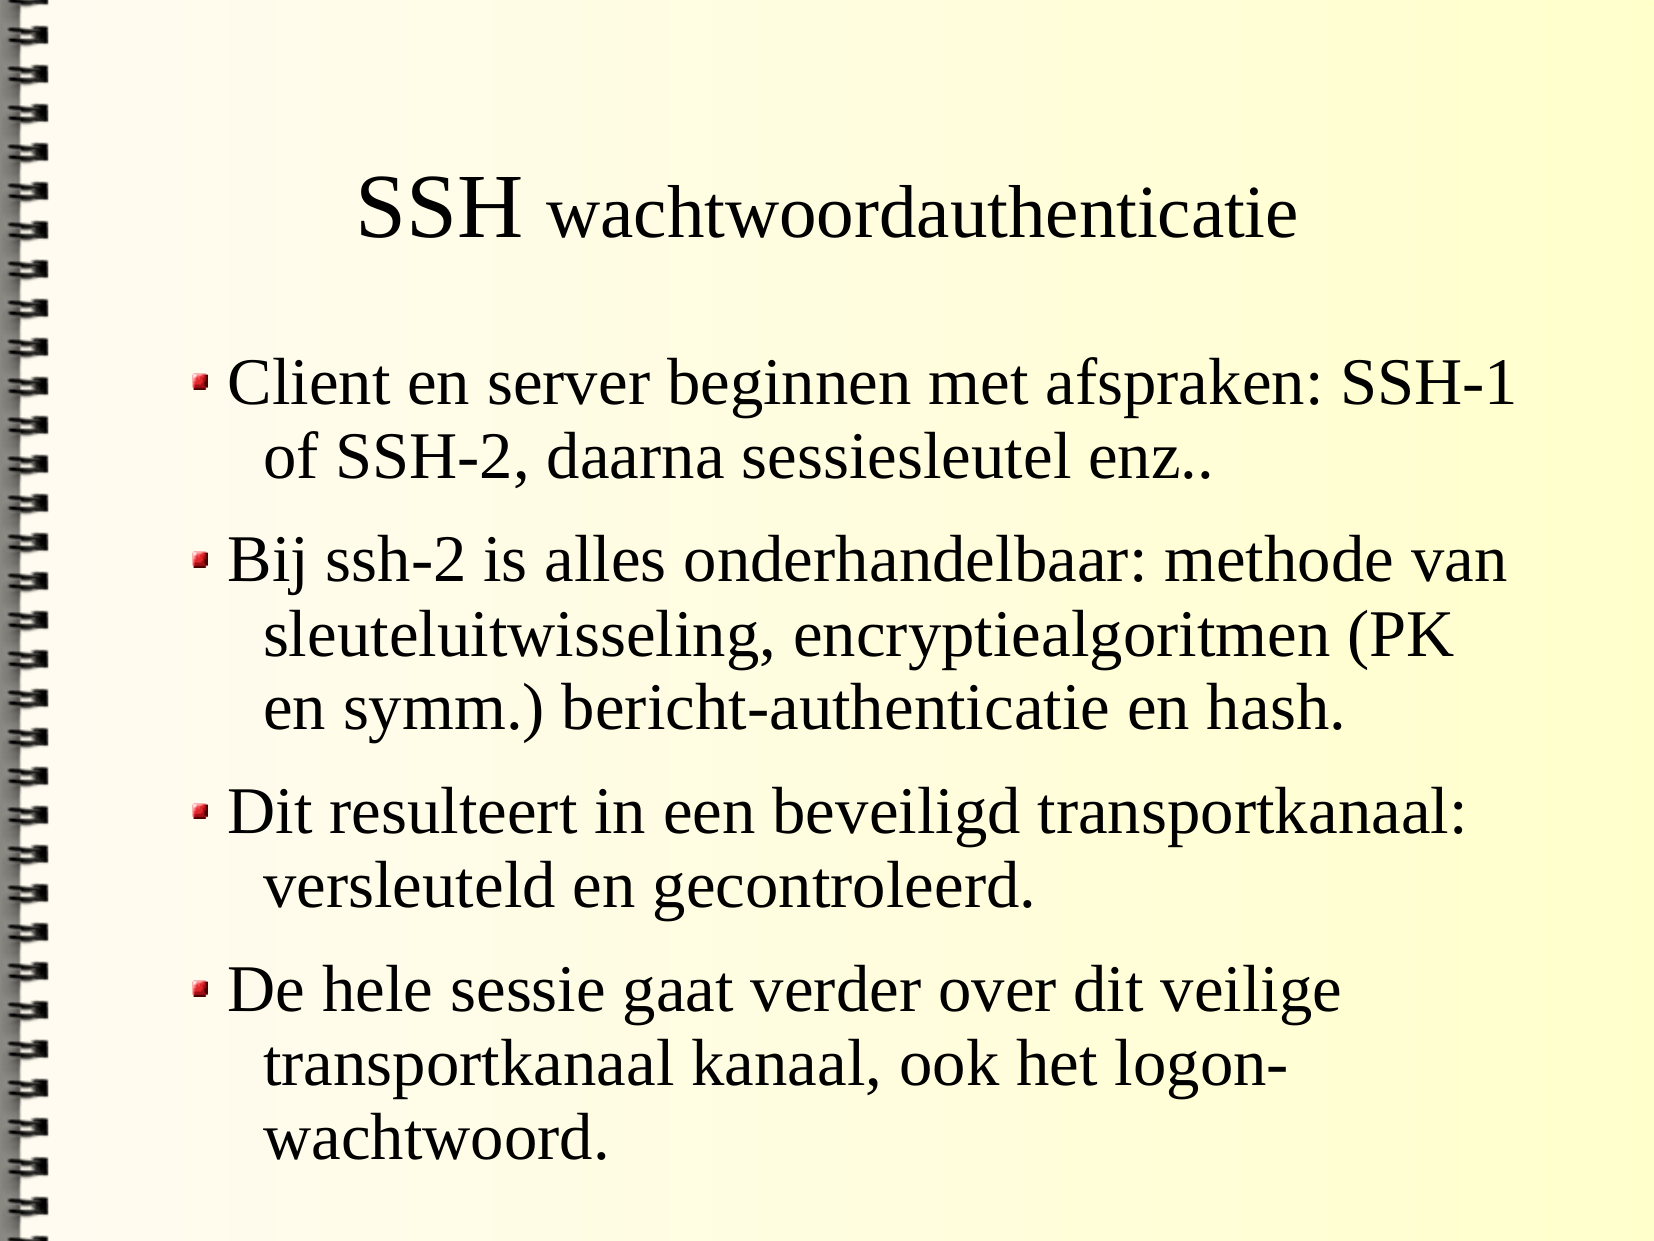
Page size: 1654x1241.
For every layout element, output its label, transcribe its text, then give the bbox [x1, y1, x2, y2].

list Client en server beginnen met afspraken: SSH-1 of SSH-2, daarna sessiesleutel enz.. Bij ssh-2 is alles onderhandelbaar: methode van sleuteluitwisseling, encryptiealgoritmen (PK en symm.) bericht-authenticatie en hash. Dit resulteert in een beveiligd transportkanaal: versleuteld en gecontroleerd. De hele sessie gaat verder over dit veilige transportkanaal kanaal, ook het logon-wachtwoord. [121, 344, 1534, 1174]
picture [0, 0, 1654, 1241]
title SSH wachtwoordauthenticatie [121, 102, 1534, 311]
